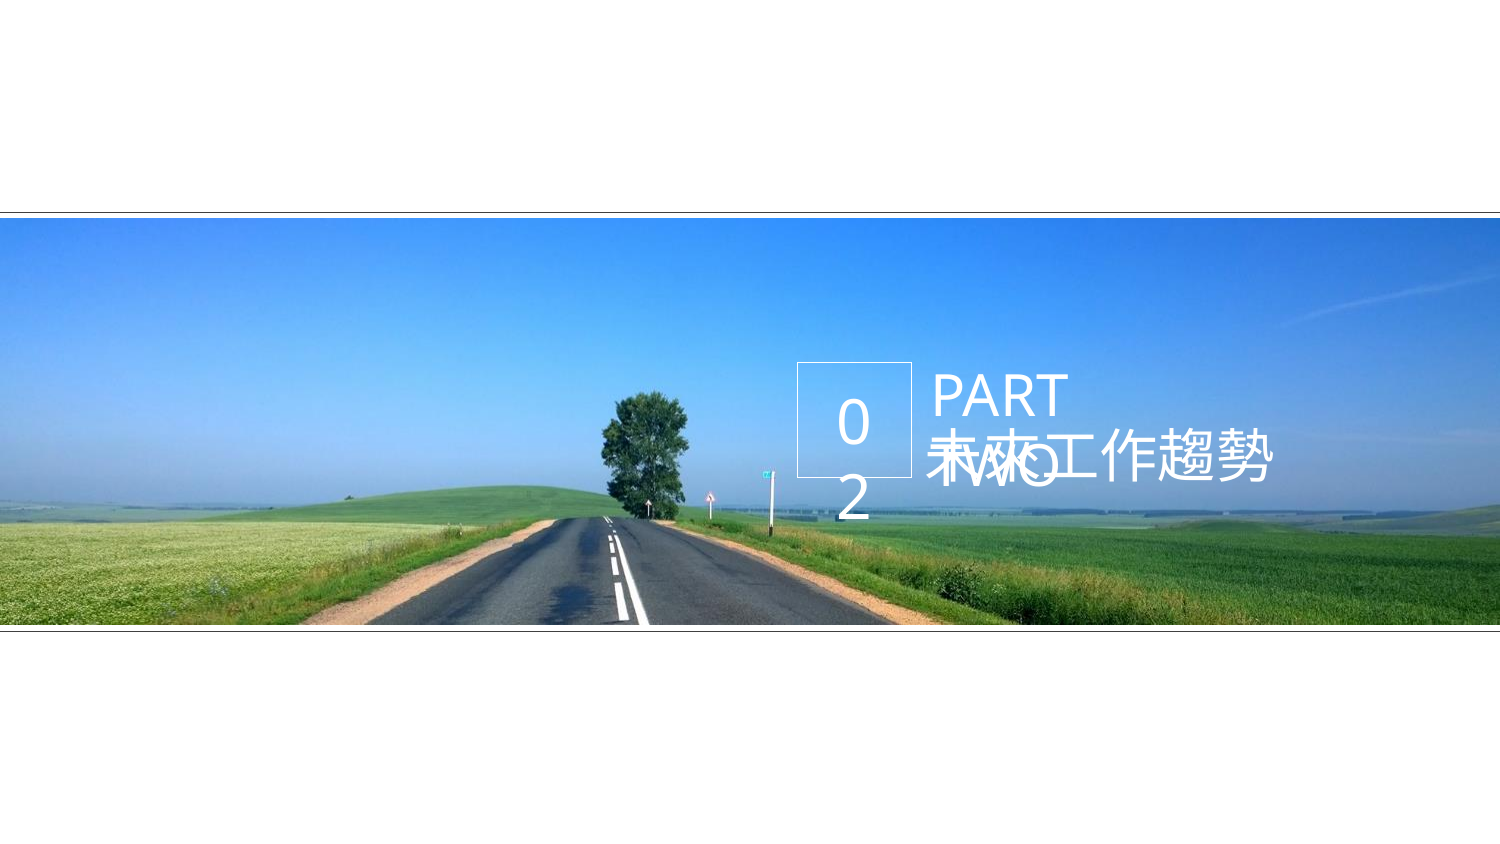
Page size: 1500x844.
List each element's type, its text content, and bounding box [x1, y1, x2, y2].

text_box 02 [813, 374, 896, 466]
text_box PART TWO [915, 351, 1128, 437]
text_box 未來工作趨勢 [909, 450, 1466, 504]
